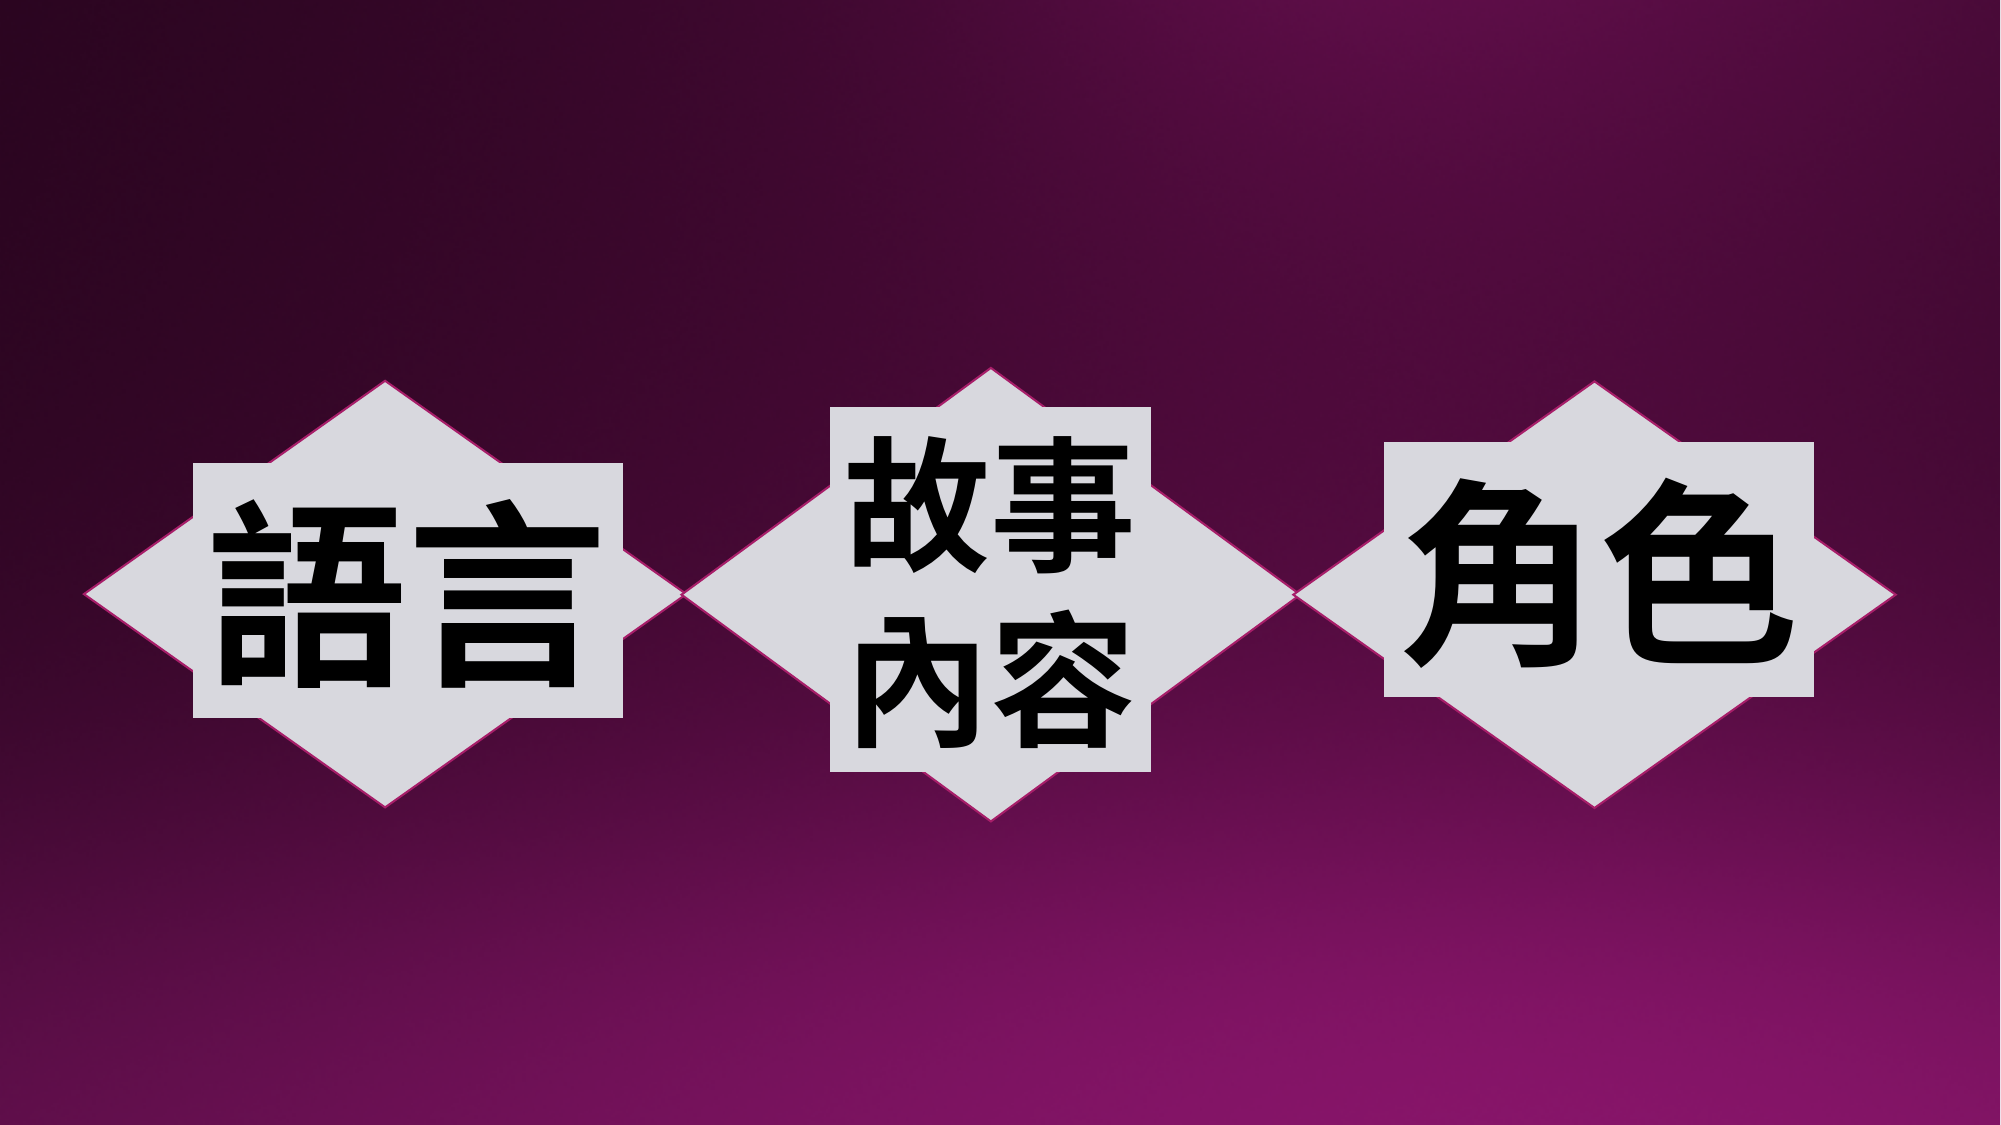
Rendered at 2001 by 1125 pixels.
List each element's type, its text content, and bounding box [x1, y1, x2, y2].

text_box [1814, 536, 1896, 653]
text_box 故事 內容 [830, 407, 1151, 772]
text_box [269, 380, 502, 463]
text_box [623, 485, 830, 704]
text_box [1151, 485, 1384, 705]
text_box [923, 772, 1059, 822]
text_box [1437, 697, 1752, 808]
text_box [83, 516, 193, 672]
text_box [937, 367, 1045, 407]
text_box 語言 [193, 463, 623, 718]
text_box [258, 718, 512, 808]
text_box [1508, 381, 1681, 442]
text_box 角色 [1384, 442, 1814, 697]
